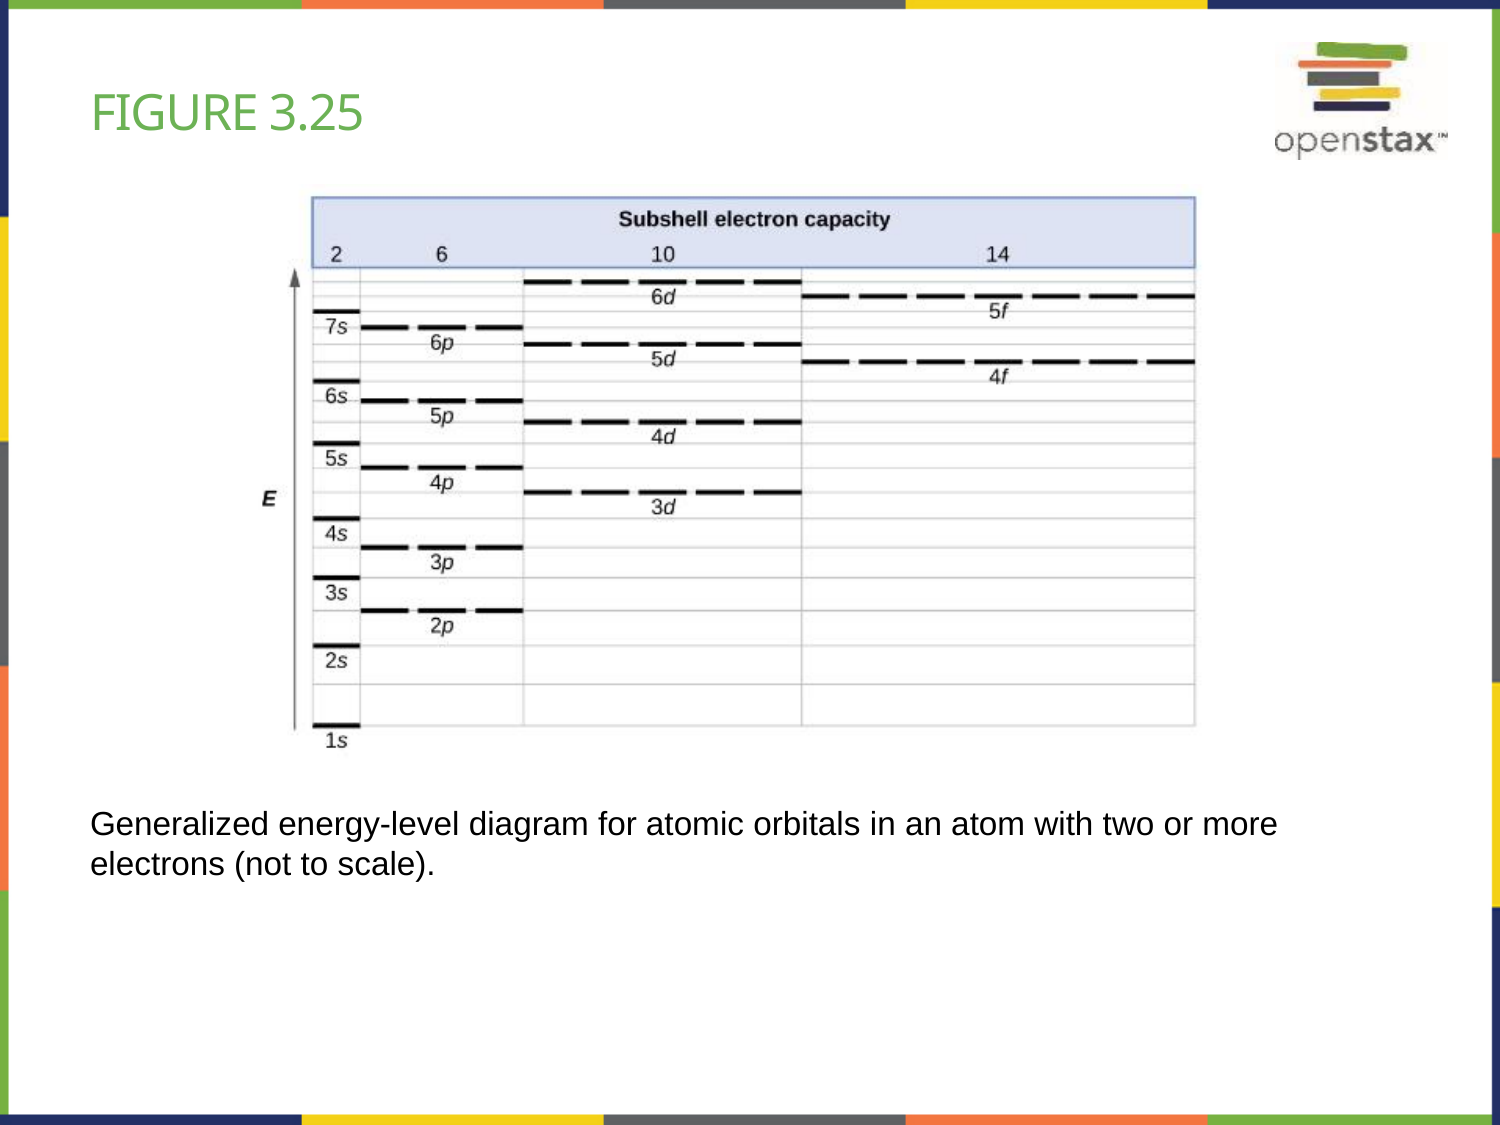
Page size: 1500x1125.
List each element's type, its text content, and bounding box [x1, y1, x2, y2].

title Figure 3.25 [75, 39, 1398, 148]
picture [0, 0, 1500, 1125]
list Generalized energy-level diagram for atomic orbitals in an atom with two or more electrons (not to scale). [75, 794, 1398, 986]
